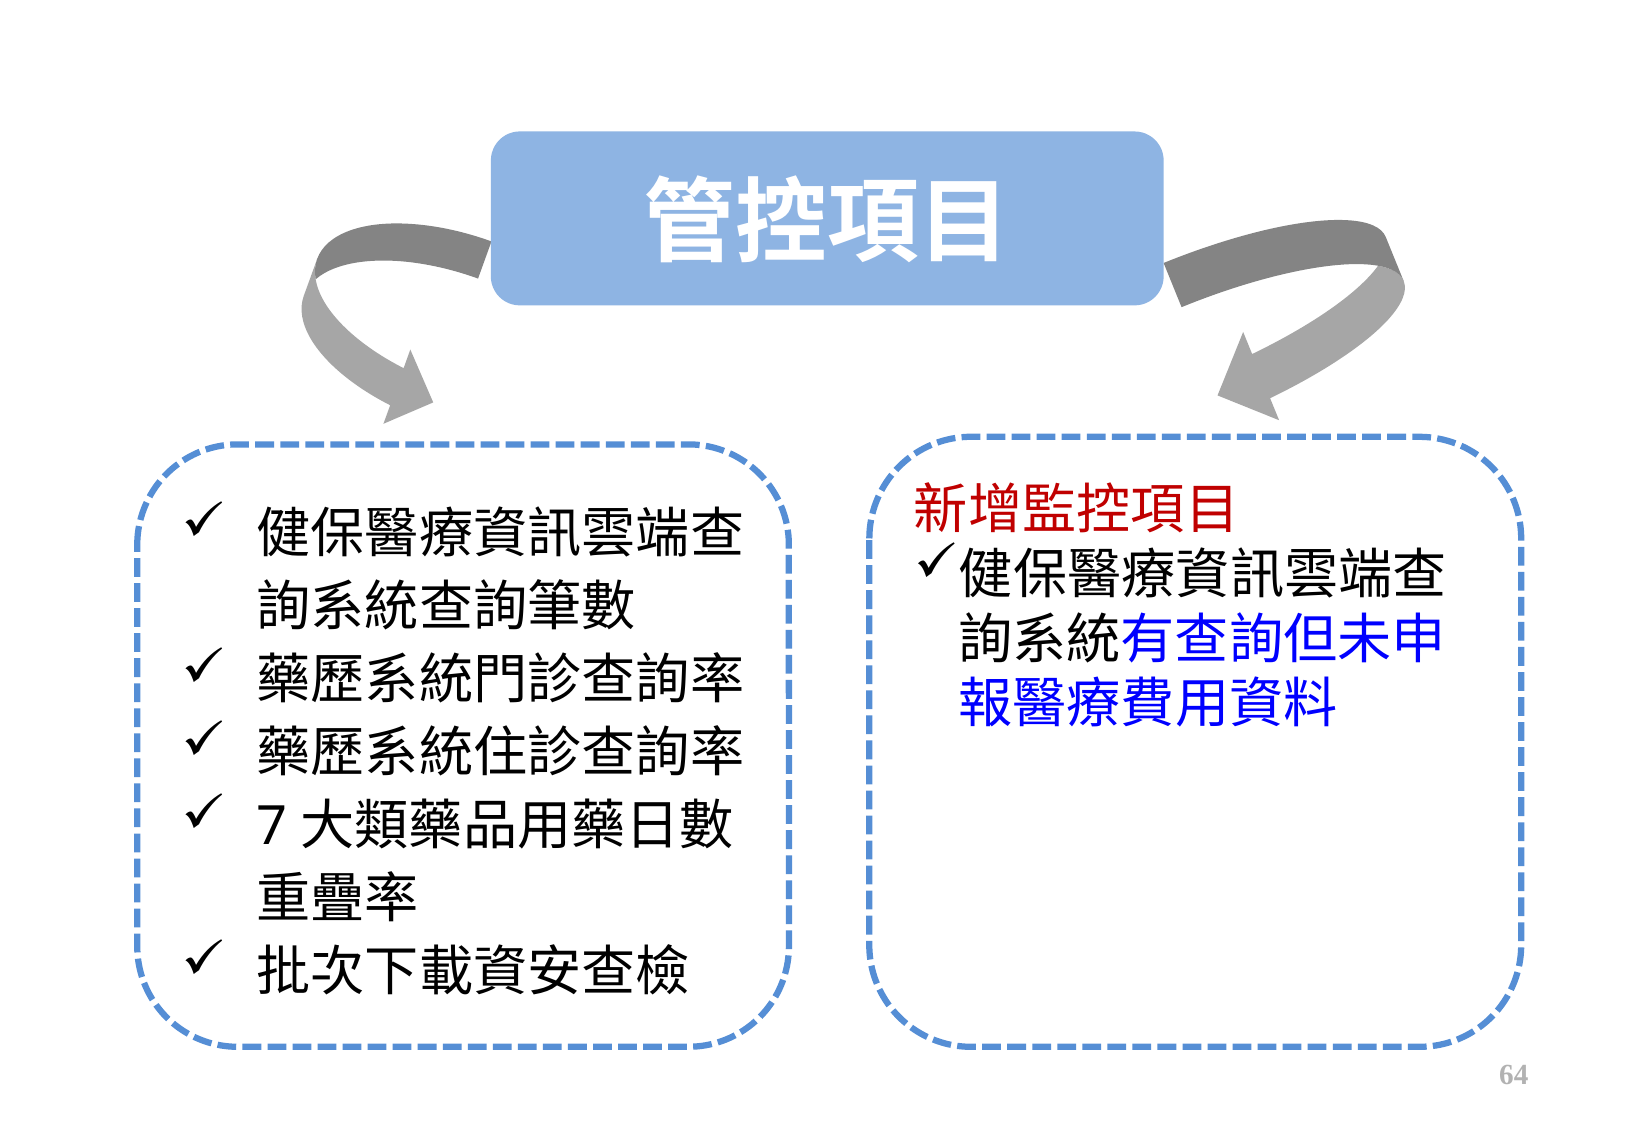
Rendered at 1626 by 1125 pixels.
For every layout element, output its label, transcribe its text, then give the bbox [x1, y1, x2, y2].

text_box 管控項目 [490, 131, 1164, 306]
text_box [1164, 219, 1405, 421]
text_box 新增監控項目 健保醫療資訊雲端查詢系統有查詢但未申報醫療費用資料 [869, 436, 1522, 1047]
slide_number <編號> [1164, 1042, 1544, 1103]
text_box [301, 223, 490, 424]
text_box 健保醫療資訊雲端查詢系統查詢筆數 藥歷系統門診查詢率 藥歷系統住診查詢率 7大類藥品用藥日數重疊率 批次下載資安查檢 [137, 444, 789, 1047]
